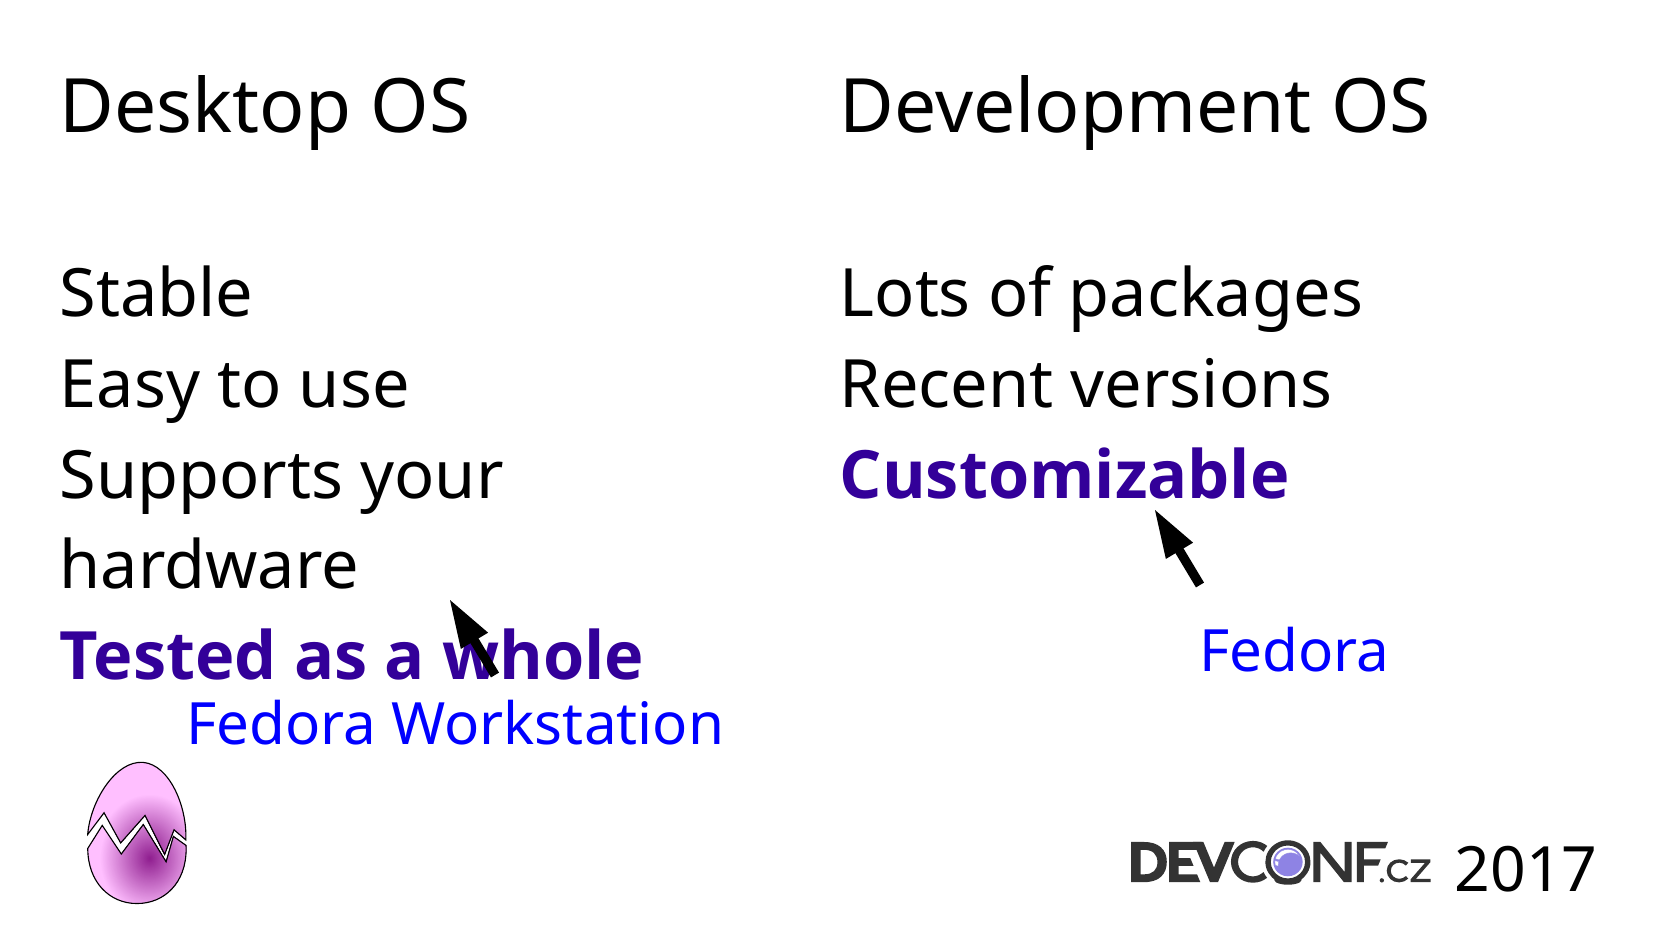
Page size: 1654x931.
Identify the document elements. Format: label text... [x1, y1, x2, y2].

text_box Desktop OS Stable Easy to use Supports your hardware Tested as a whole [45, 45, 811, 576]
text_box Fedora [1185, 601, 1390, 691]
text_box Development OS Lots of packages Recent versions Customizable [825, 45, 1591, 492]
text_box Fedora Workstation [171, 675, 706, 764]
